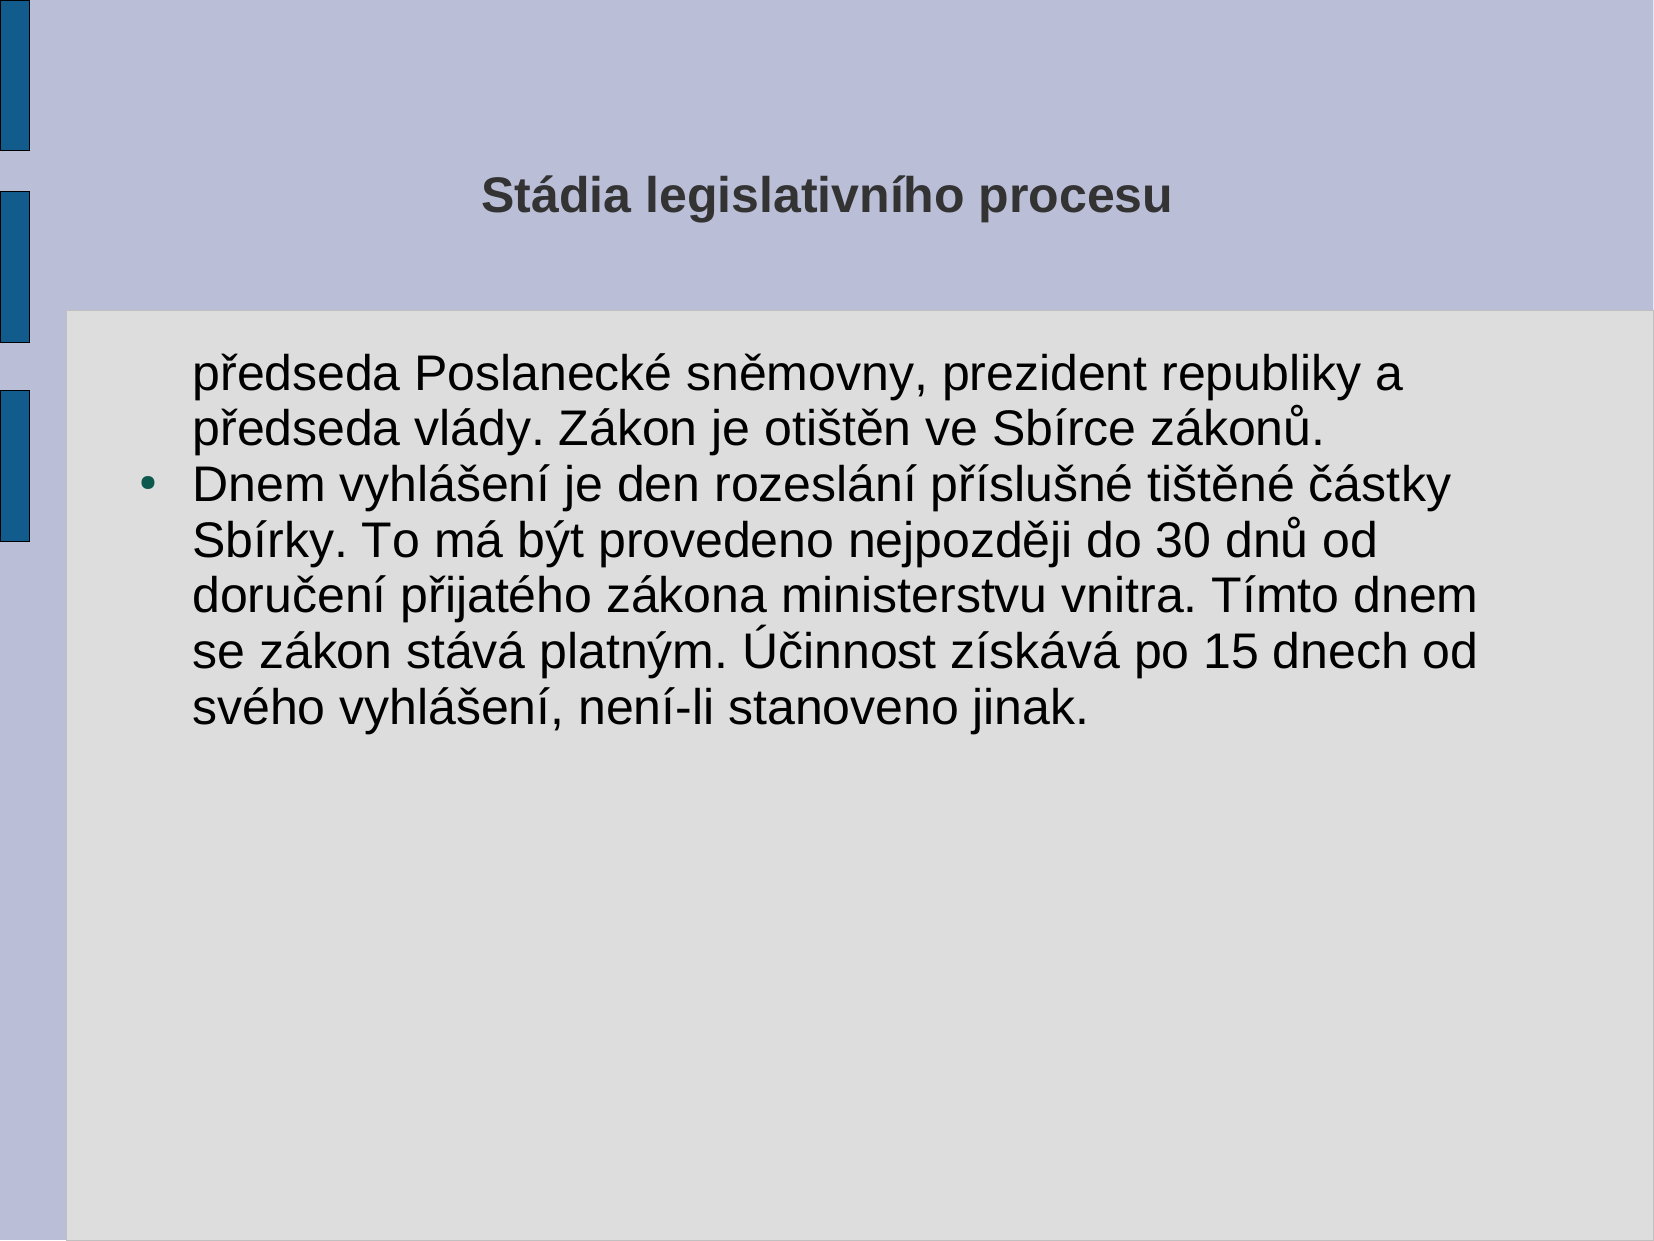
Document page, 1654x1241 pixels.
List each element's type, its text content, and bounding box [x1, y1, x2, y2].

list předseda Poslanecké sněmovny, prezident republiky a předseda vlády. Zákon je otištěn ve Sbírce zákonů. Dnem vyhlášení je den rozeslání příslušné tištěné částky Sbírky. To má být provedeno nejpozději do 30 dnů od doručení přijatého zákona ministerstvu vnitra. Tímto dnem se zákon stává platným. Účinnost získává po 15 dnech od svého vyhlášení, není-li stanoveno jinak. [121, 344, 1534, 1127]
title Stádia legislativního procesu [121, 91, 1534, 299]
